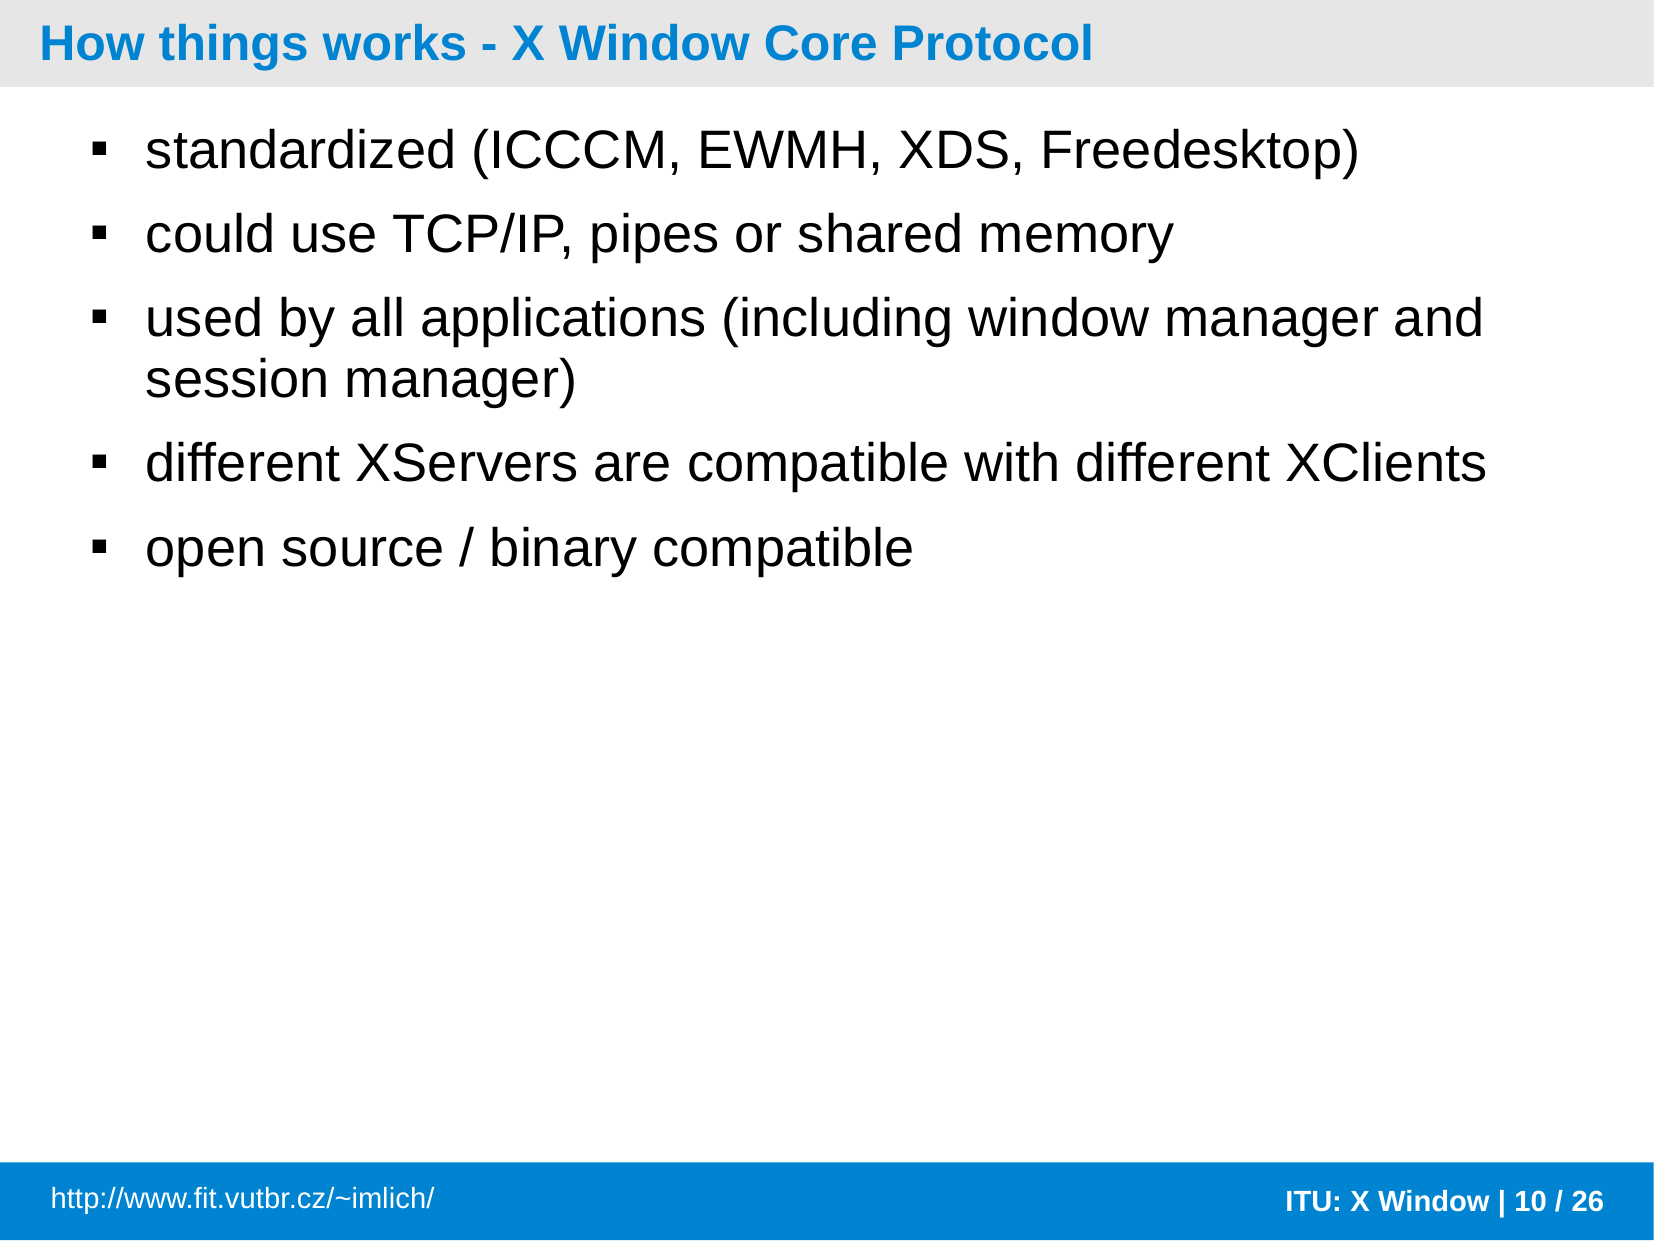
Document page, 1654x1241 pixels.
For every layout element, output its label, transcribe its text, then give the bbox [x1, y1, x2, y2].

title How things works - X Window Core Protocol [39, 5, 1615, 81]
list standardized (ICCCM, EWMH, XDS, Freedesktop) could use TCP/IP, pipes or shared memory used by all applications (including window manager and session manager) different XServers are compatible with different XClients open source / binary compatible [75, 119, 1564, 1111]
